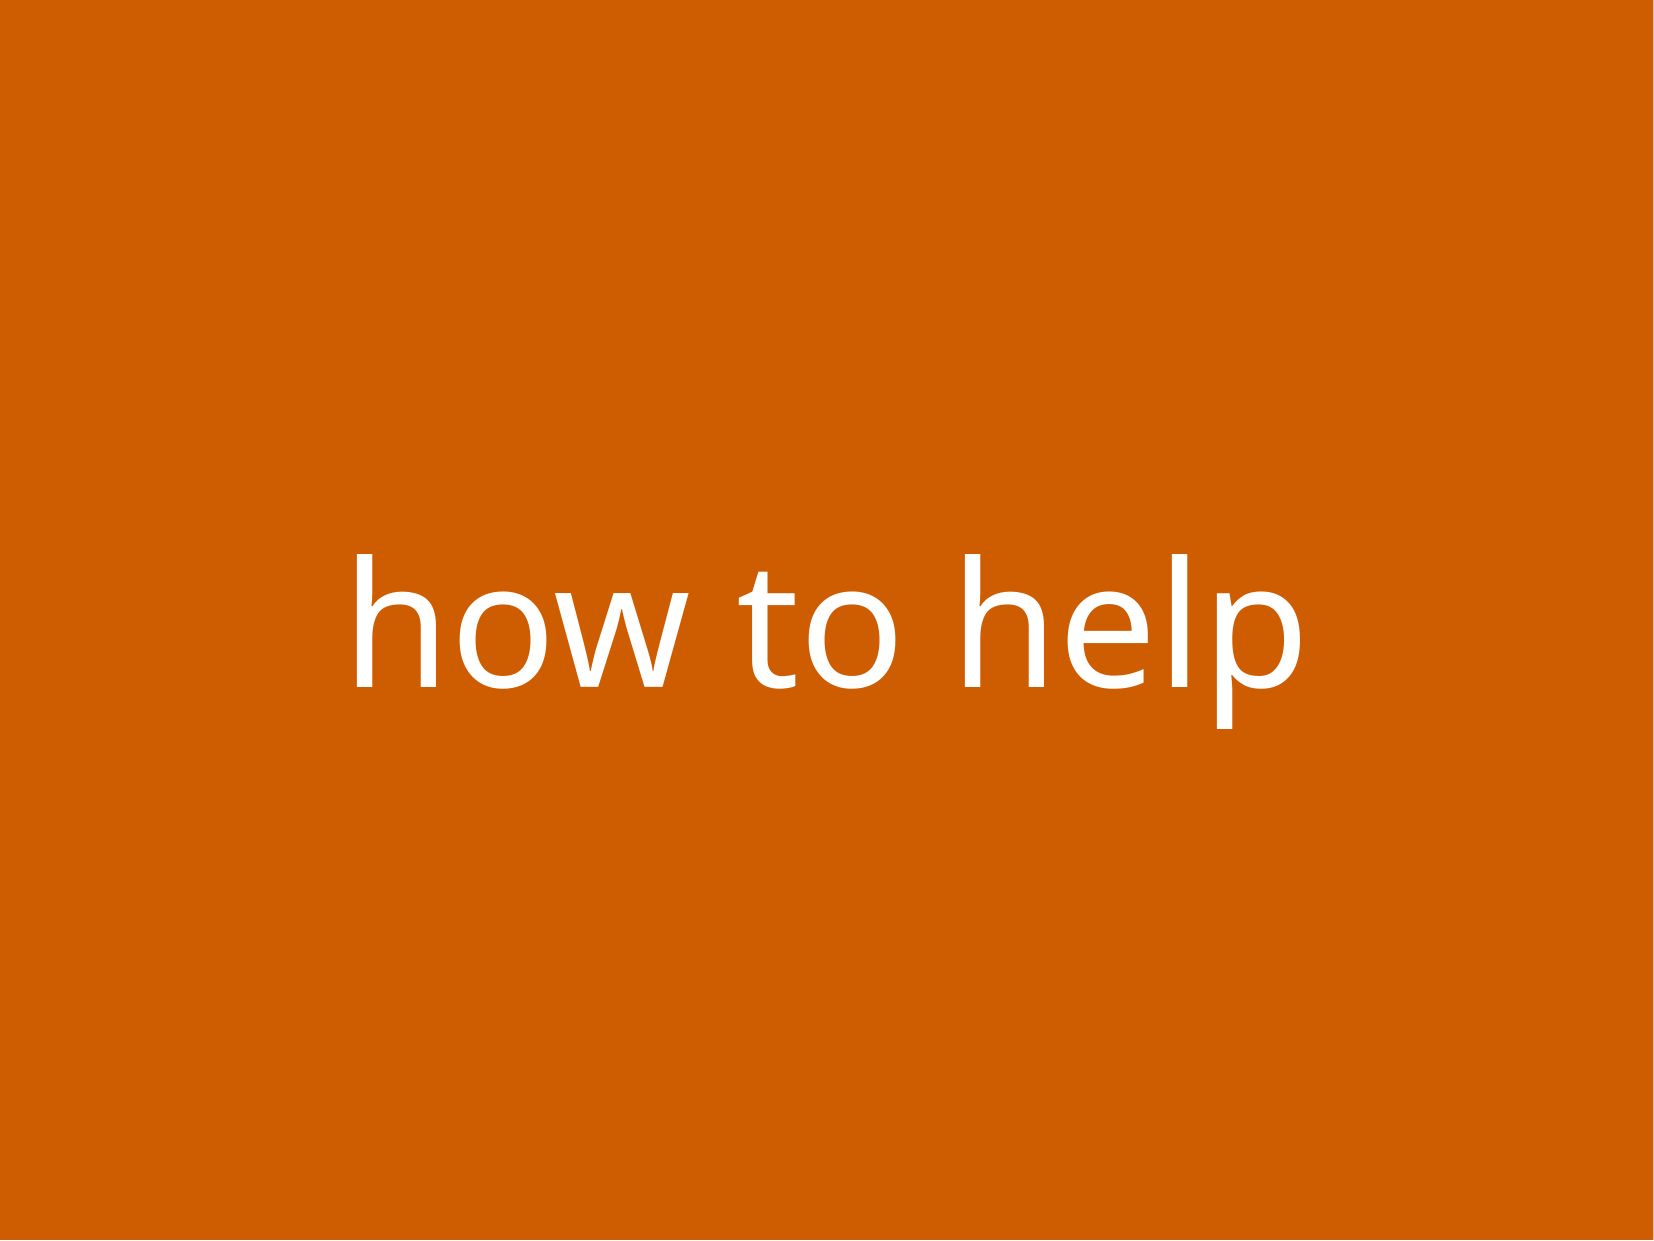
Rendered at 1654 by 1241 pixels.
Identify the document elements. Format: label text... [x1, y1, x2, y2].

title how to help [82, 515, 1571, 726]
